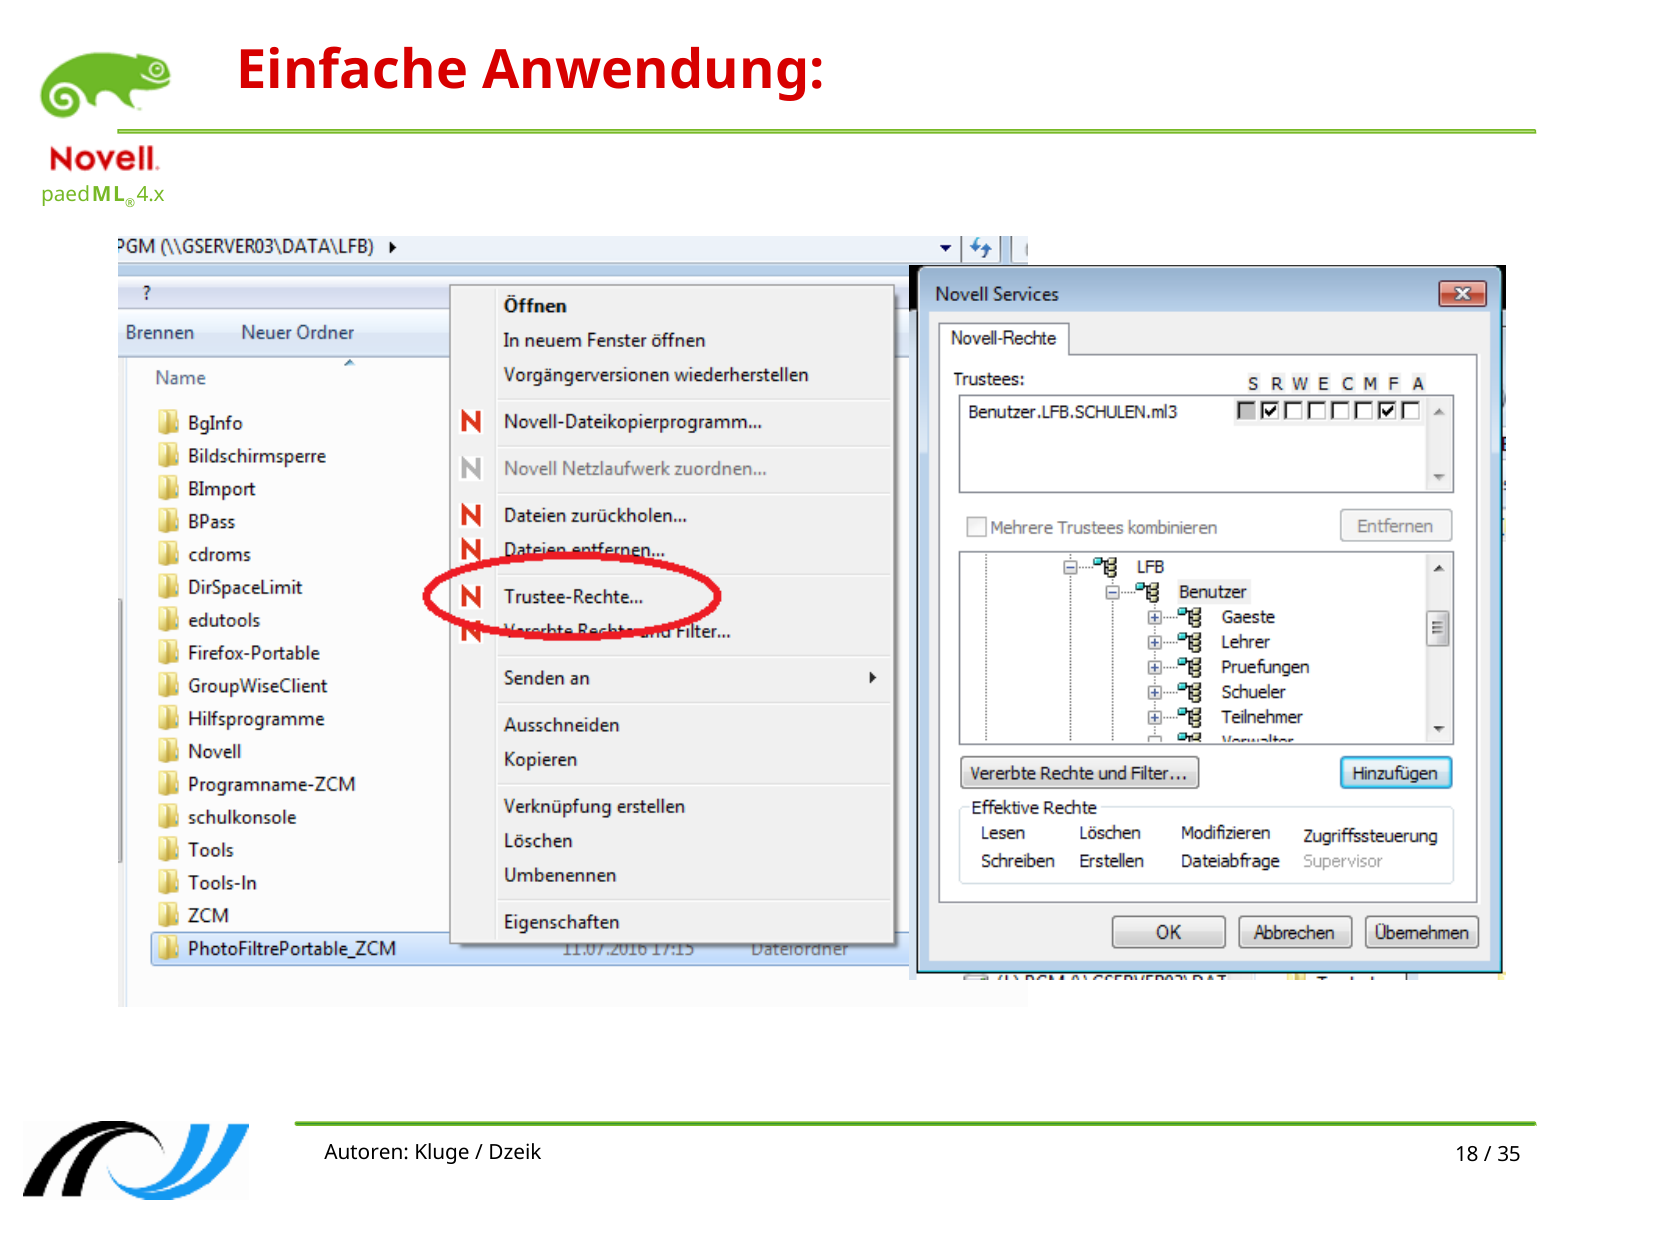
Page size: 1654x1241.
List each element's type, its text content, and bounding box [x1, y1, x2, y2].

picture [23, 1121, 249, 1200]
title Einfache Anwendung: [236, 17, 1536, 119]
picture [26, 35, 184, 193]
picture [118, 236, 1506, 1007]
